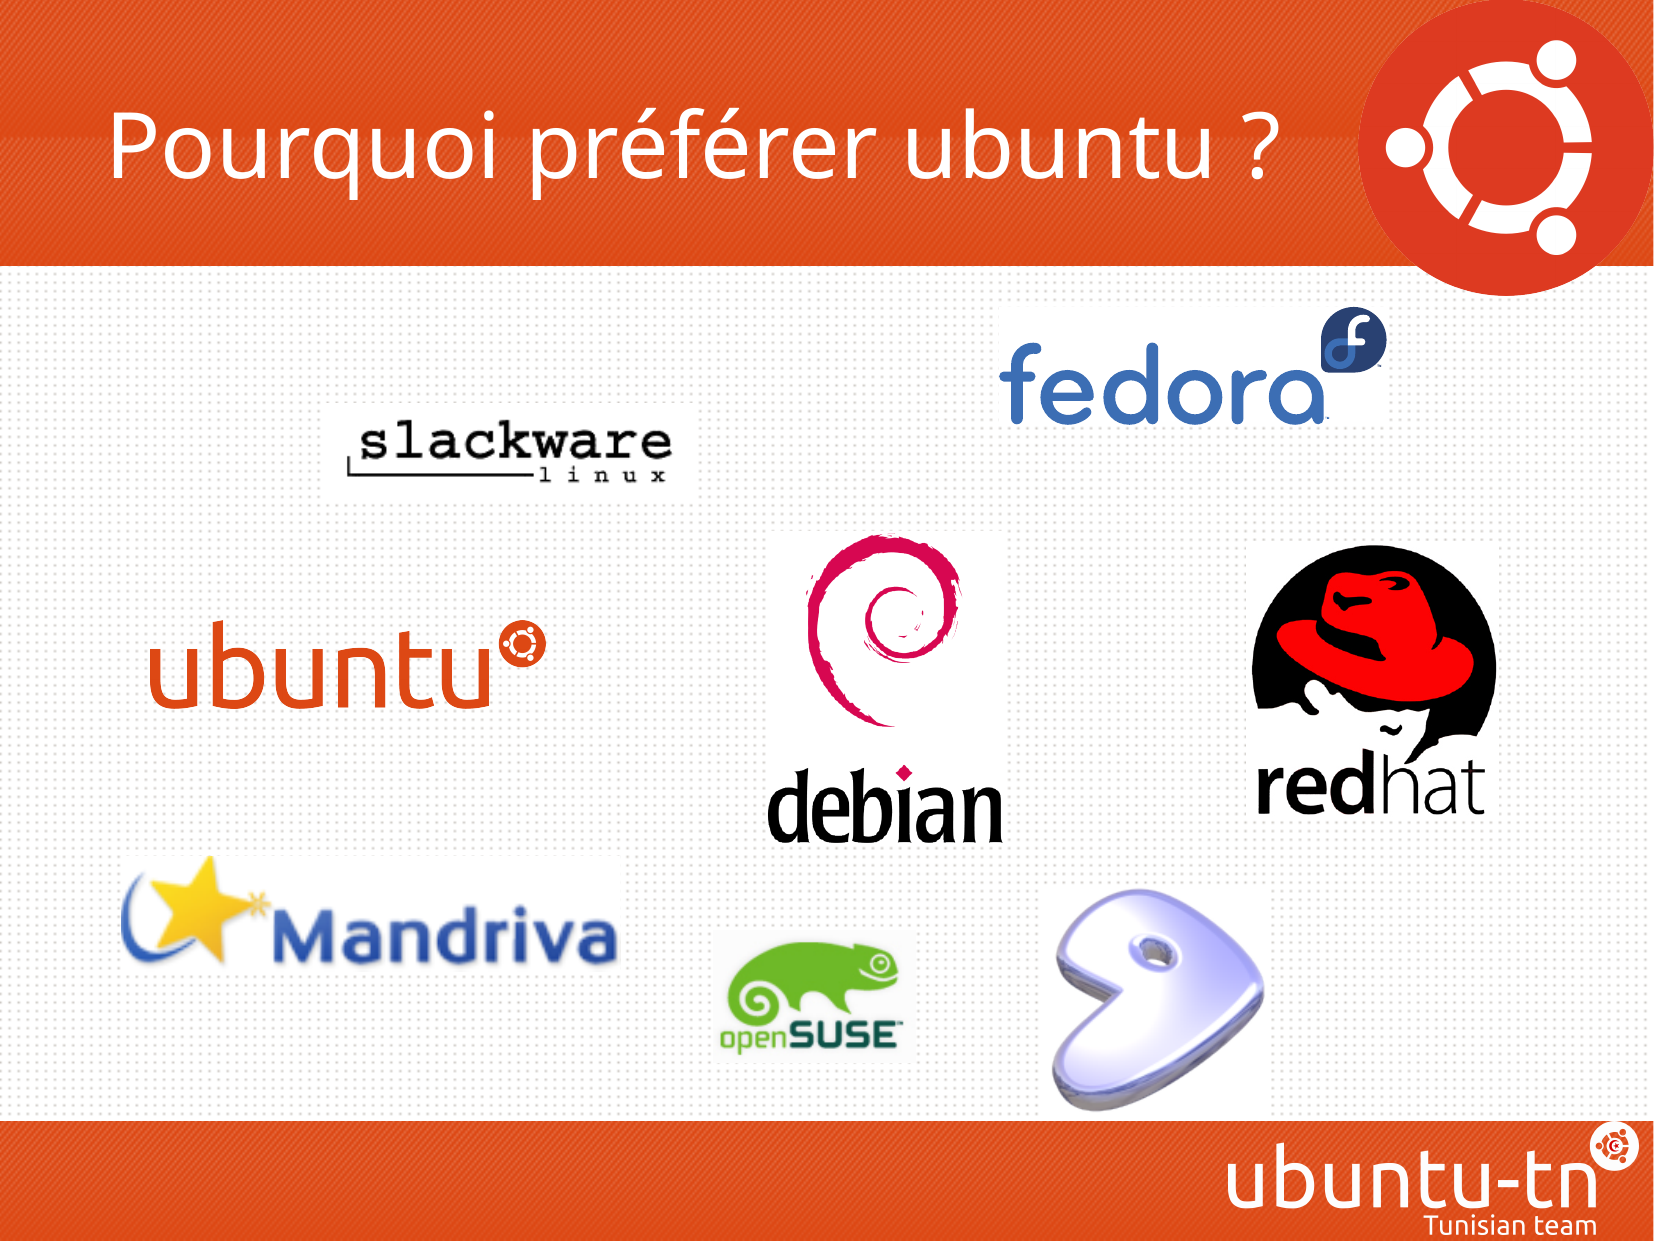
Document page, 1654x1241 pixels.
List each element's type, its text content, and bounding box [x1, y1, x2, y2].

picture [0, 0, 1654, 1241]
title Pourquoi préférer ubuntu ? [29, 36, 1359, 250]
